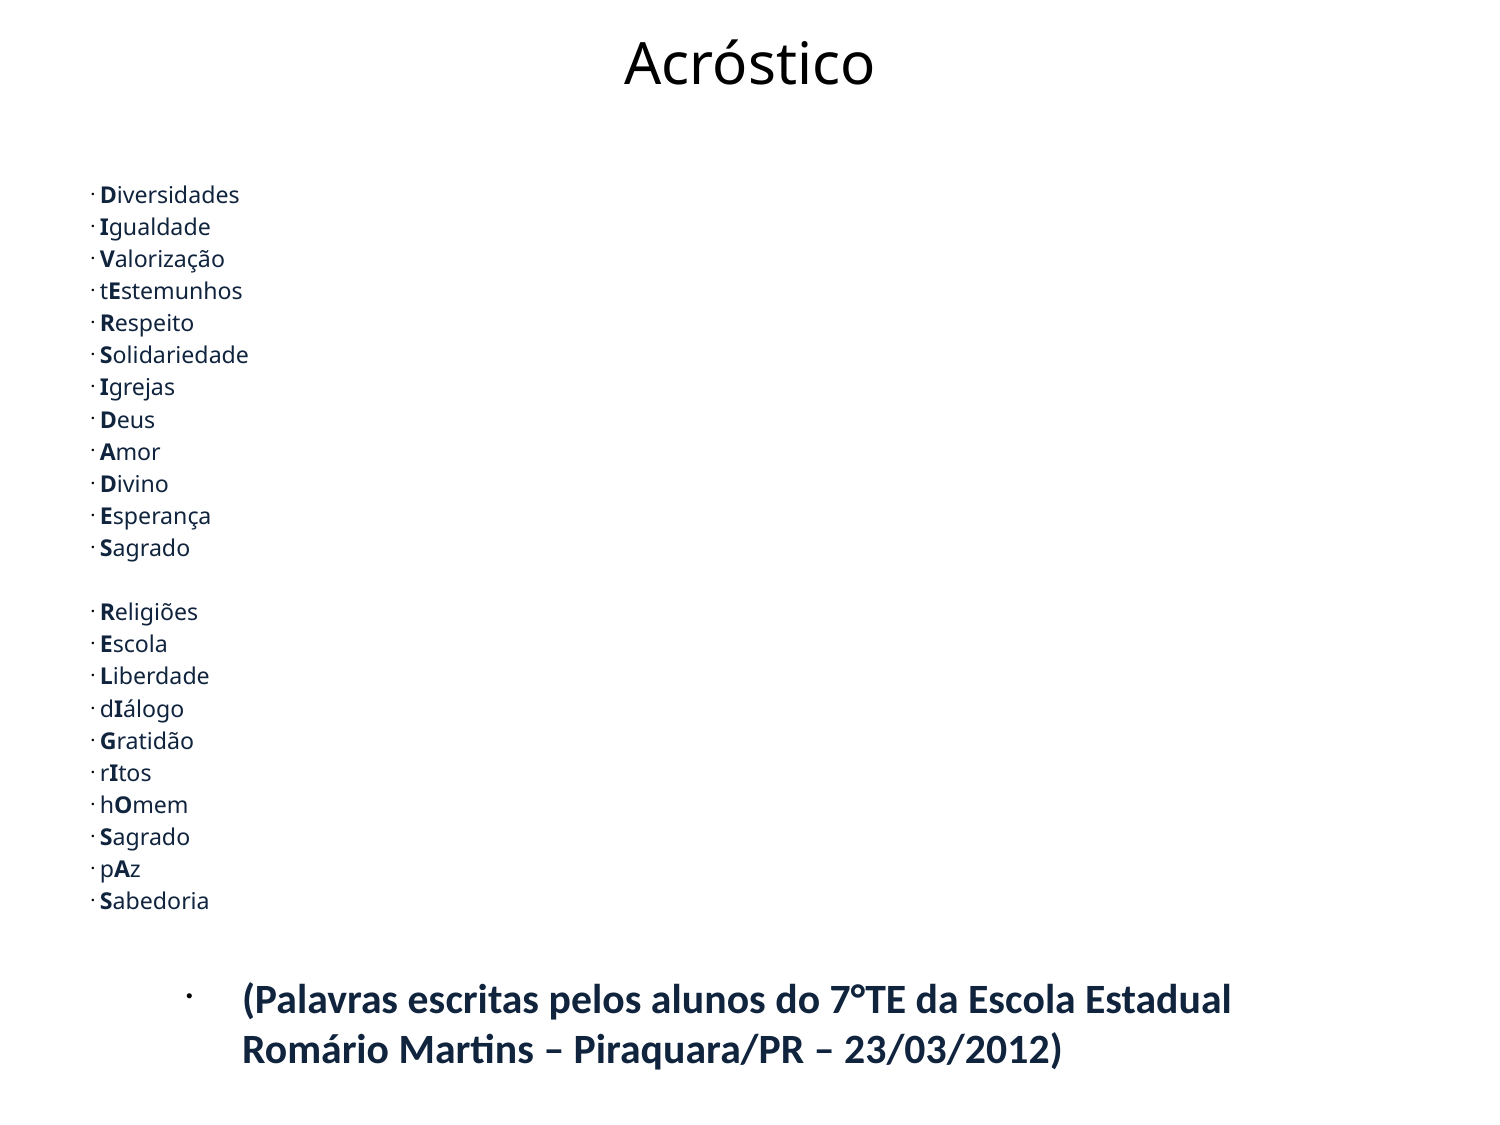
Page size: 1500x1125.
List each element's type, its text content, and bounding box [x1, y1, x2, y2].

text_box (Palavras escritas pelos alunos do 7°TE da Escola Estadual Romário Martins – Piraquara/PR – 23/03/2012) [171, 964, 1258, 1079]
list Diversidades Igualdade Valorização tEstemunhos Respeito Solidariedade Igrejas Deus Amor Divino Esperança Sagrado Religiões Escola Liberdade dIálogo Gratidão rItos hOmem Sagrado pAz Sabedoria [76, 172, 1427, 965]
title Acróstico [75, 19, 1425, 149]
